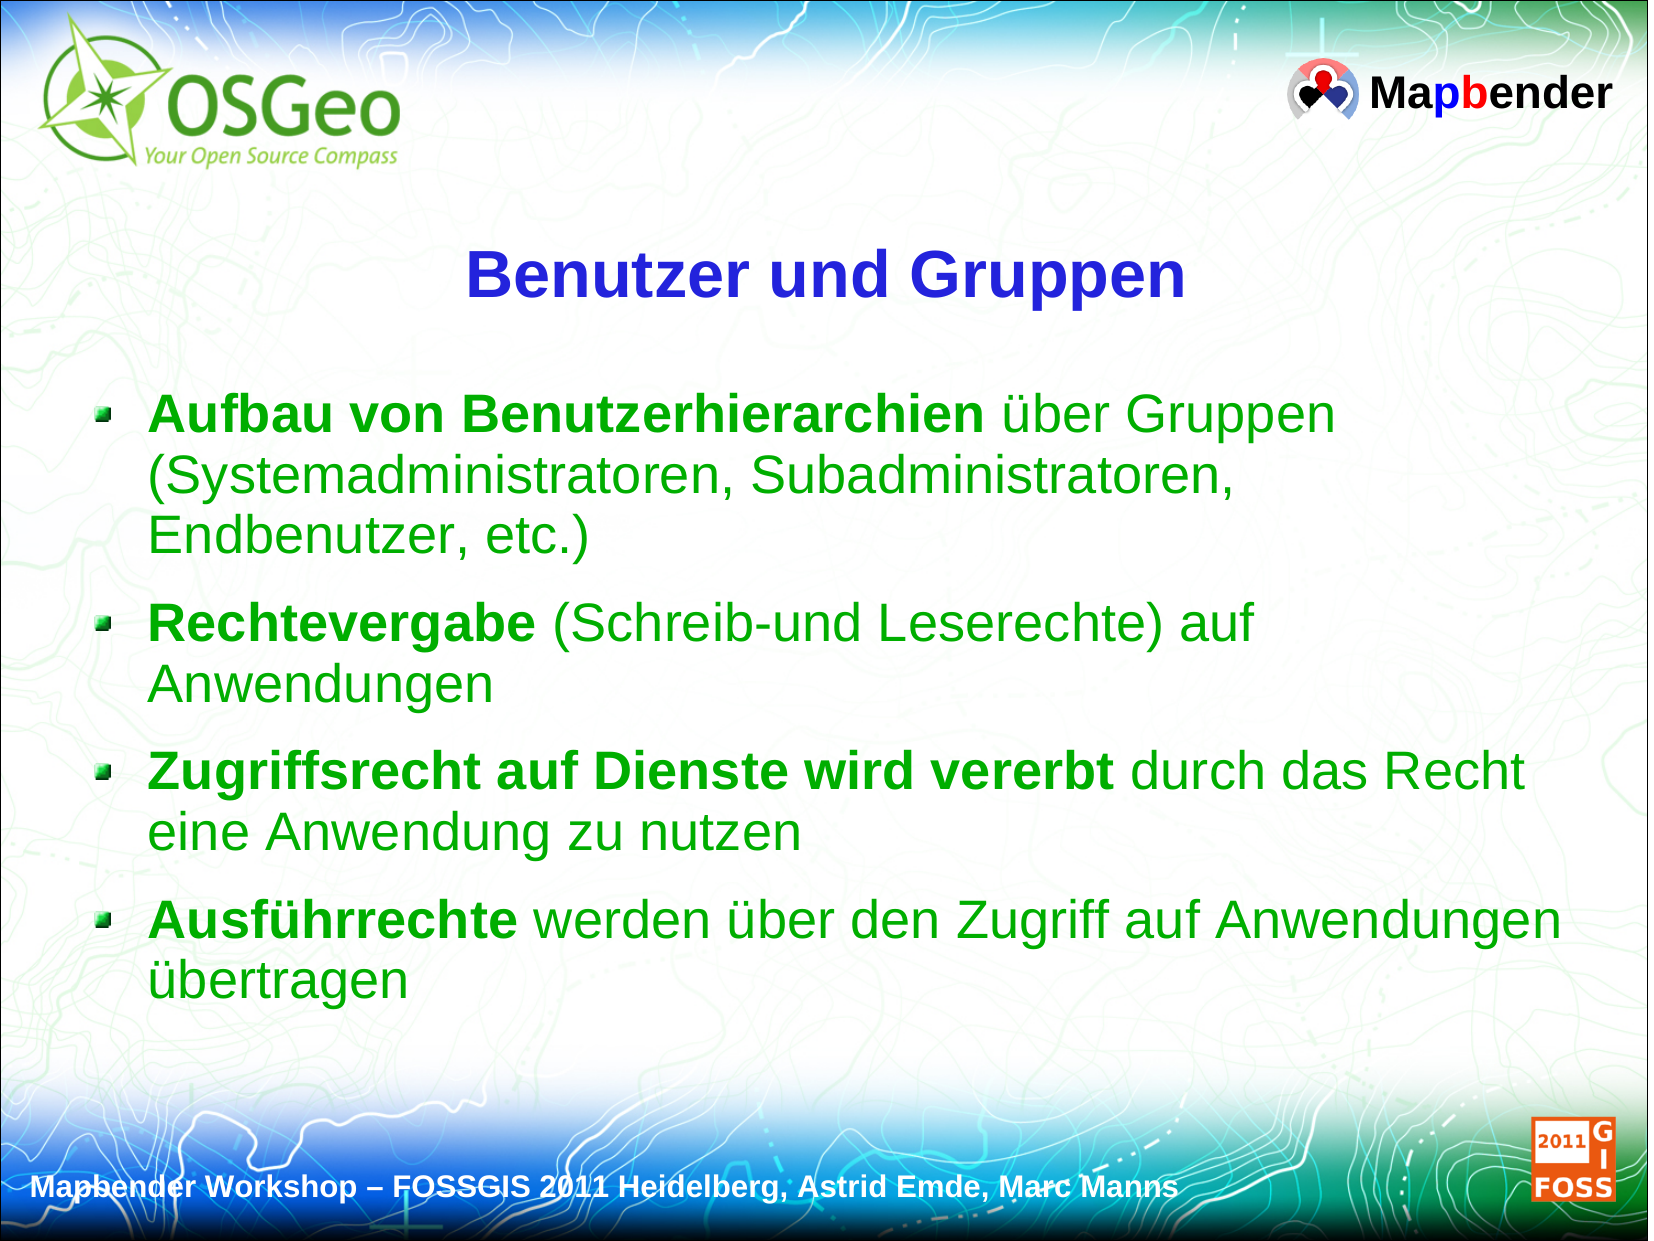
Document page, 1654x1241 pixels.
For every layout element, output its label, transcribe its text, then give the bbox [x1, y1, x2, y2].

picture [1, 1, 1647, 1240]
list Aufbau von Benutzerhierarchien über Gruppen (Systemadministratoren, Subadministratoren, Endbenutzer, etc.) Rechtevergabe (Schreib-und Leserechte) auf Anwendungen Zugriffsrecht auf Dienste wird vererbt durch das Recht eine Anwendung zu nutzen Ausführrechte werden über den Zugriff auf Anwendungen übertragen [76, 383, 1565, 1188]
title Benutzer und Gruppen [82, 208, 1571, 342]
